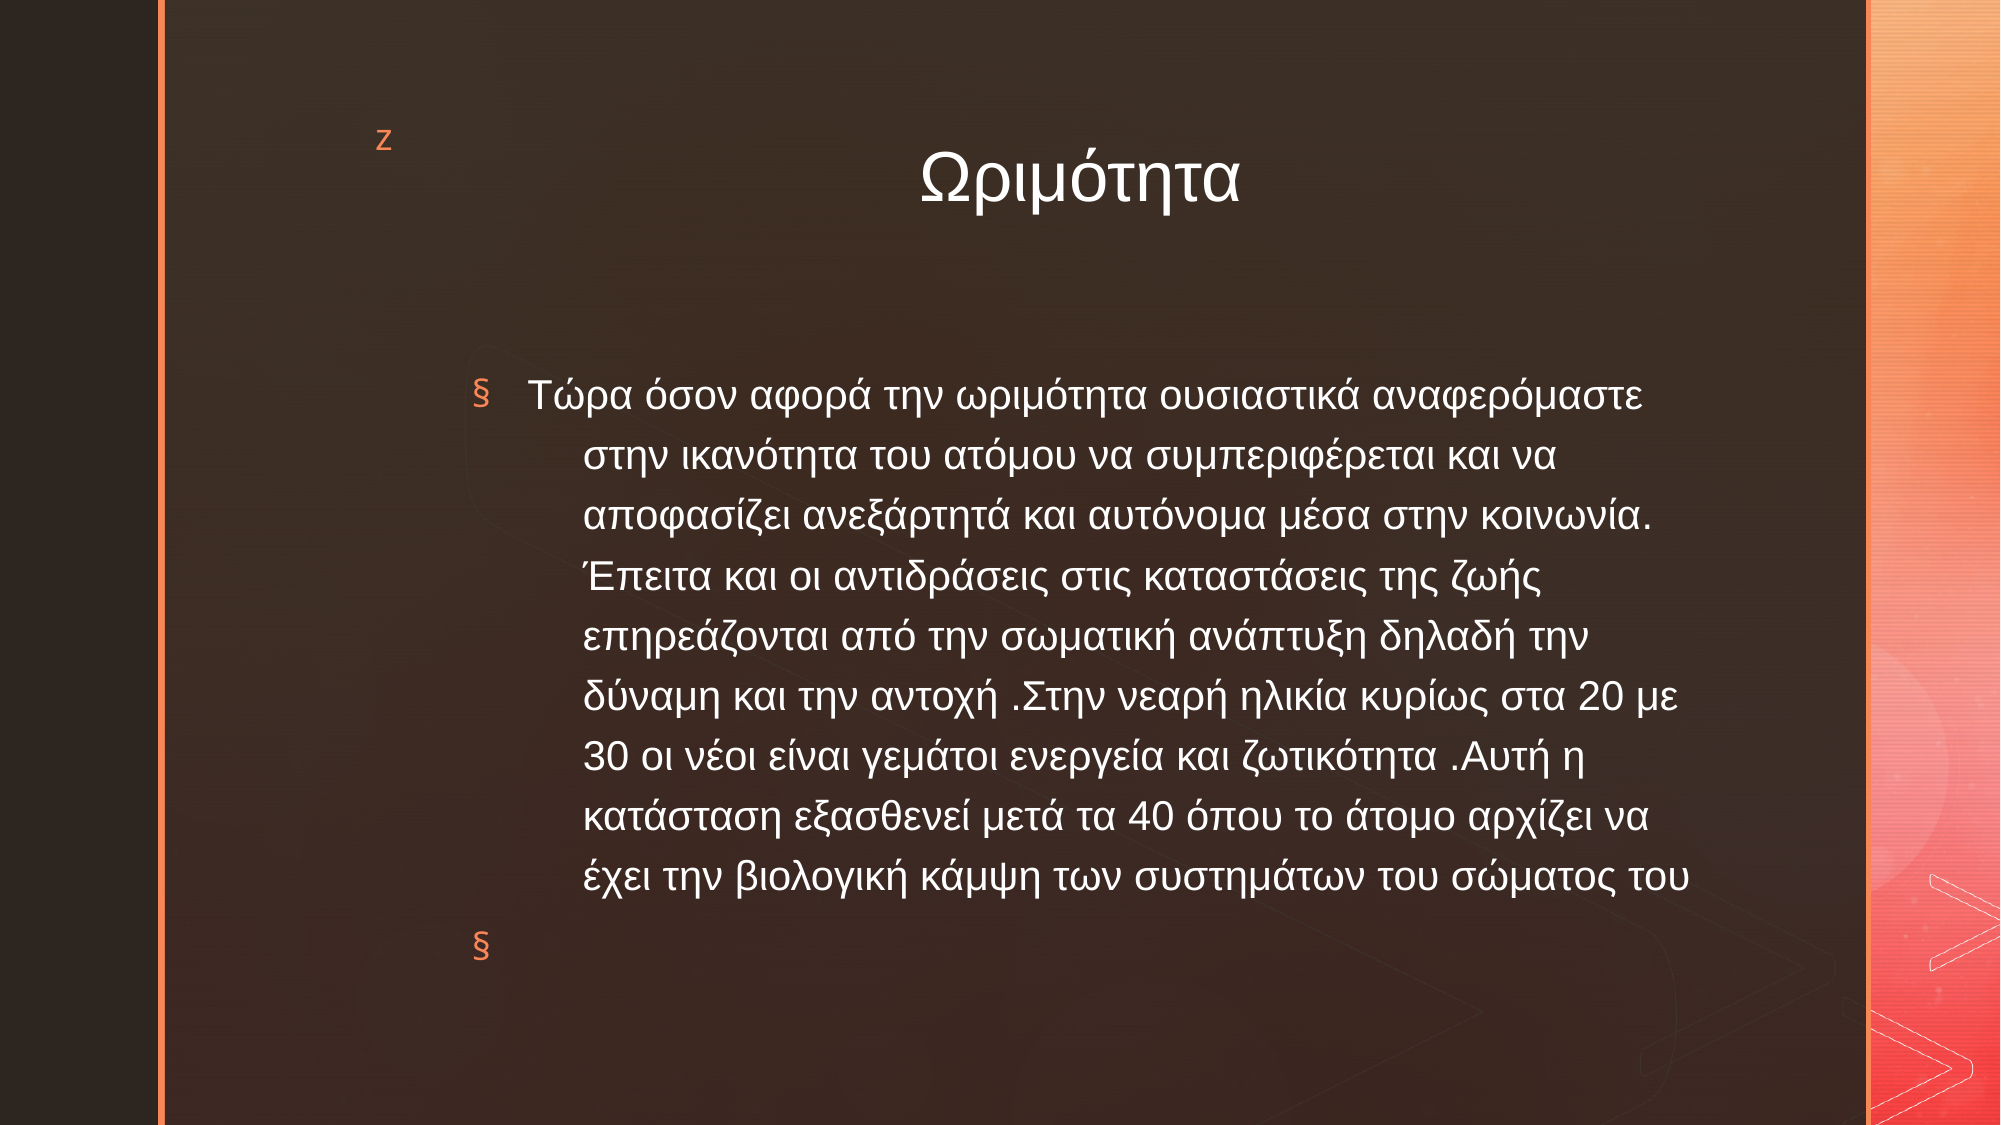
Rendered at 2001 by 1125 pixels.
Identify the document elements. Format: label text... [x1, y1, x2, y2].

title Ωριμότητα [428, 132, 1734, 310]
list Τώρα όσον αφορά την ωριμότητα ουσιαστικά αναφερόμαστε στην ικανότητα του ατόμου να συμπεριφέρεται και να αποφασίζει ανεξάρτητά και αυτόνομα μέσα στην κοινωνία. Έπειτα και οι αντιδράσεις στις καταστάσεις της ζωής επηρεάζονται από την σωματική ανάπτυξη δηλαδή την δύναμη και την αντοχή .Στην νεαρή ηλικία κυρίως στα 20 με 30 οι νέοι είναι γεμάτοι ενεργεία και ζωτικότητα .Αυτή η κατάσταση εξασθενεί μετά τα 40 όπου το άτομο αρχίζει να έχει την βιολογική κάμψη των συστημάτων του σώματος του [454, 336, 1734, 993]
